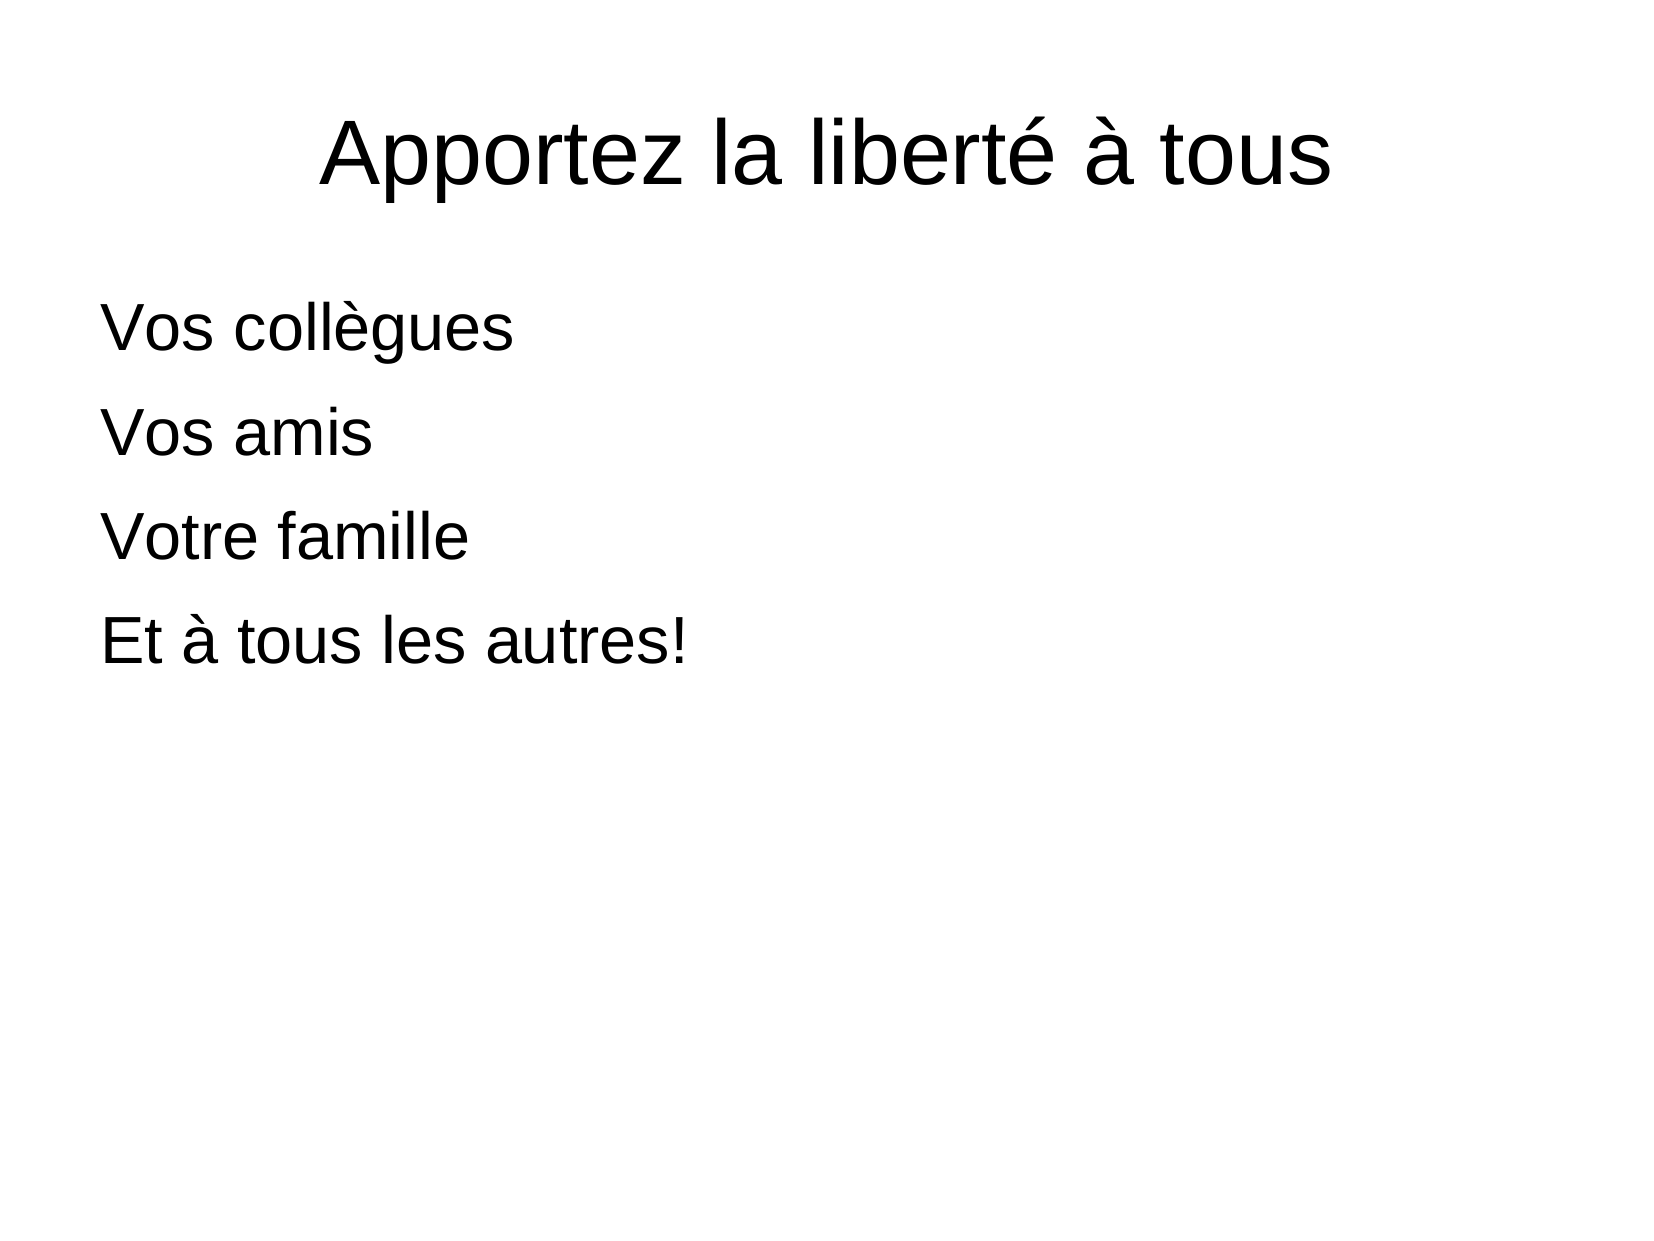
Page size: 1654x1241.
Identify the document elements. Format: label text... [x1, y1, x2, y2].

list Vos collègues Vos amis Votre famille Et à tous les autres! [82, 290, 1571, 1109]
title Apportez la liberté à tous [82, 49, 1571, 257]
